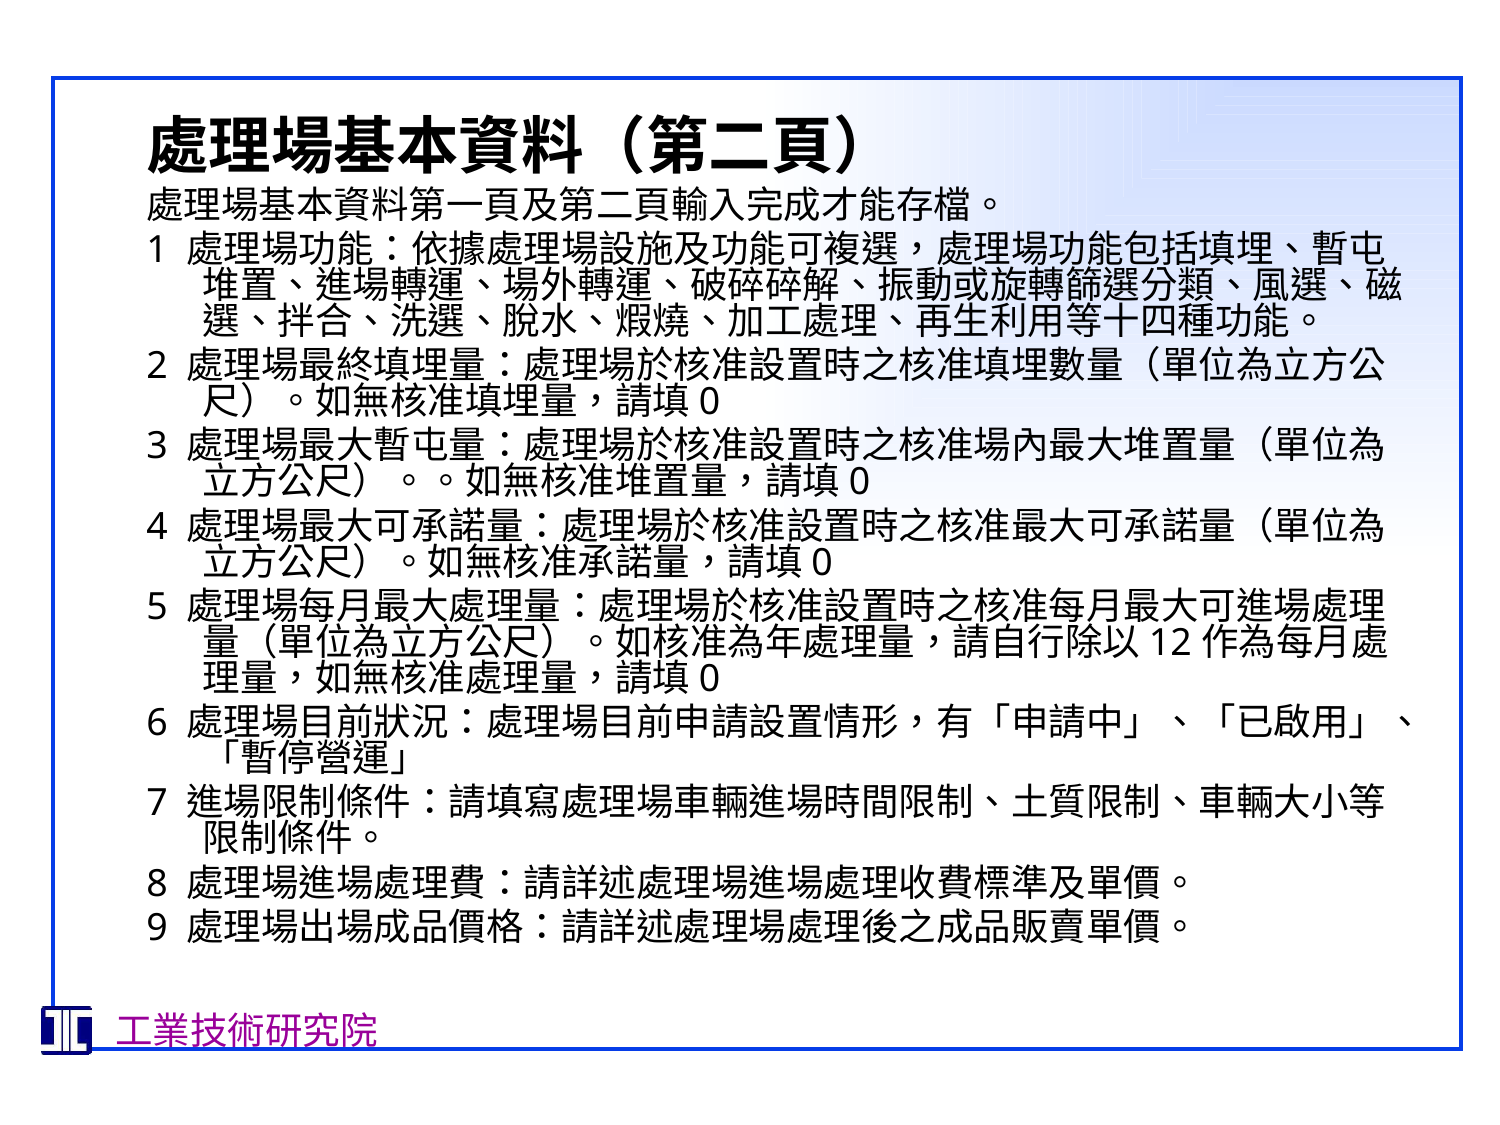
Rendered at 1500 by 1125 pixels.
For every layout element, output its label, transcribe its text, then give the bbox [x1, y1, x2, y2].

list 處理場基本資料（第二頁） 處理場基本資料第一頁及第二頁輸入完成才能存檔。 1 處理場功能：依據處理場設施及功能可複選，處理場功能包括填埋、暫屯堆置、進場轉運、場外轉運、破碎碎解、振動或旋轉篩選分類、風選、磁選、拌合、洗選、脫水、煆燒、加工處理、再生利用等十四種功能。 2 處理場最終填埋量：處理場於核准設置時之核准填埋數量（單位為立方公尺）。如無核准填埋量，請填0 3 處理場最大暫屯量：處理場於核准設置時之核准場內最大堆置量（單位為立方公尺）。。如無核准堆置量，請填0 4 處理場最大可承諾量：處理場於核准設置時之核准最大可承諾量（單位為立方公尺）。如無核准承諾量，請填0 5 處理場每月最大處理量：處理場於核准設置時之核准每月最大可進場處理量（單位為立方公尺）。如核准為年處理量，請自行除以12作為每月處理量，如無核准處理量，請填0 6 處理場目前狀況：處理場目前申請設置情形，有「申請中」、「已啟用」、「暫停營運」 7 進場限制條件：請填寫處理場車輛進場時間限制、土質限制、車輛大小等限制條件。 8 處理場進場處理費：請詳述處理場進場處理收費標準及單價。 9 處理場出場成品價格：請詳述處理場處理後之成品販賣單價。 [75, 113, 1426, 1005]
